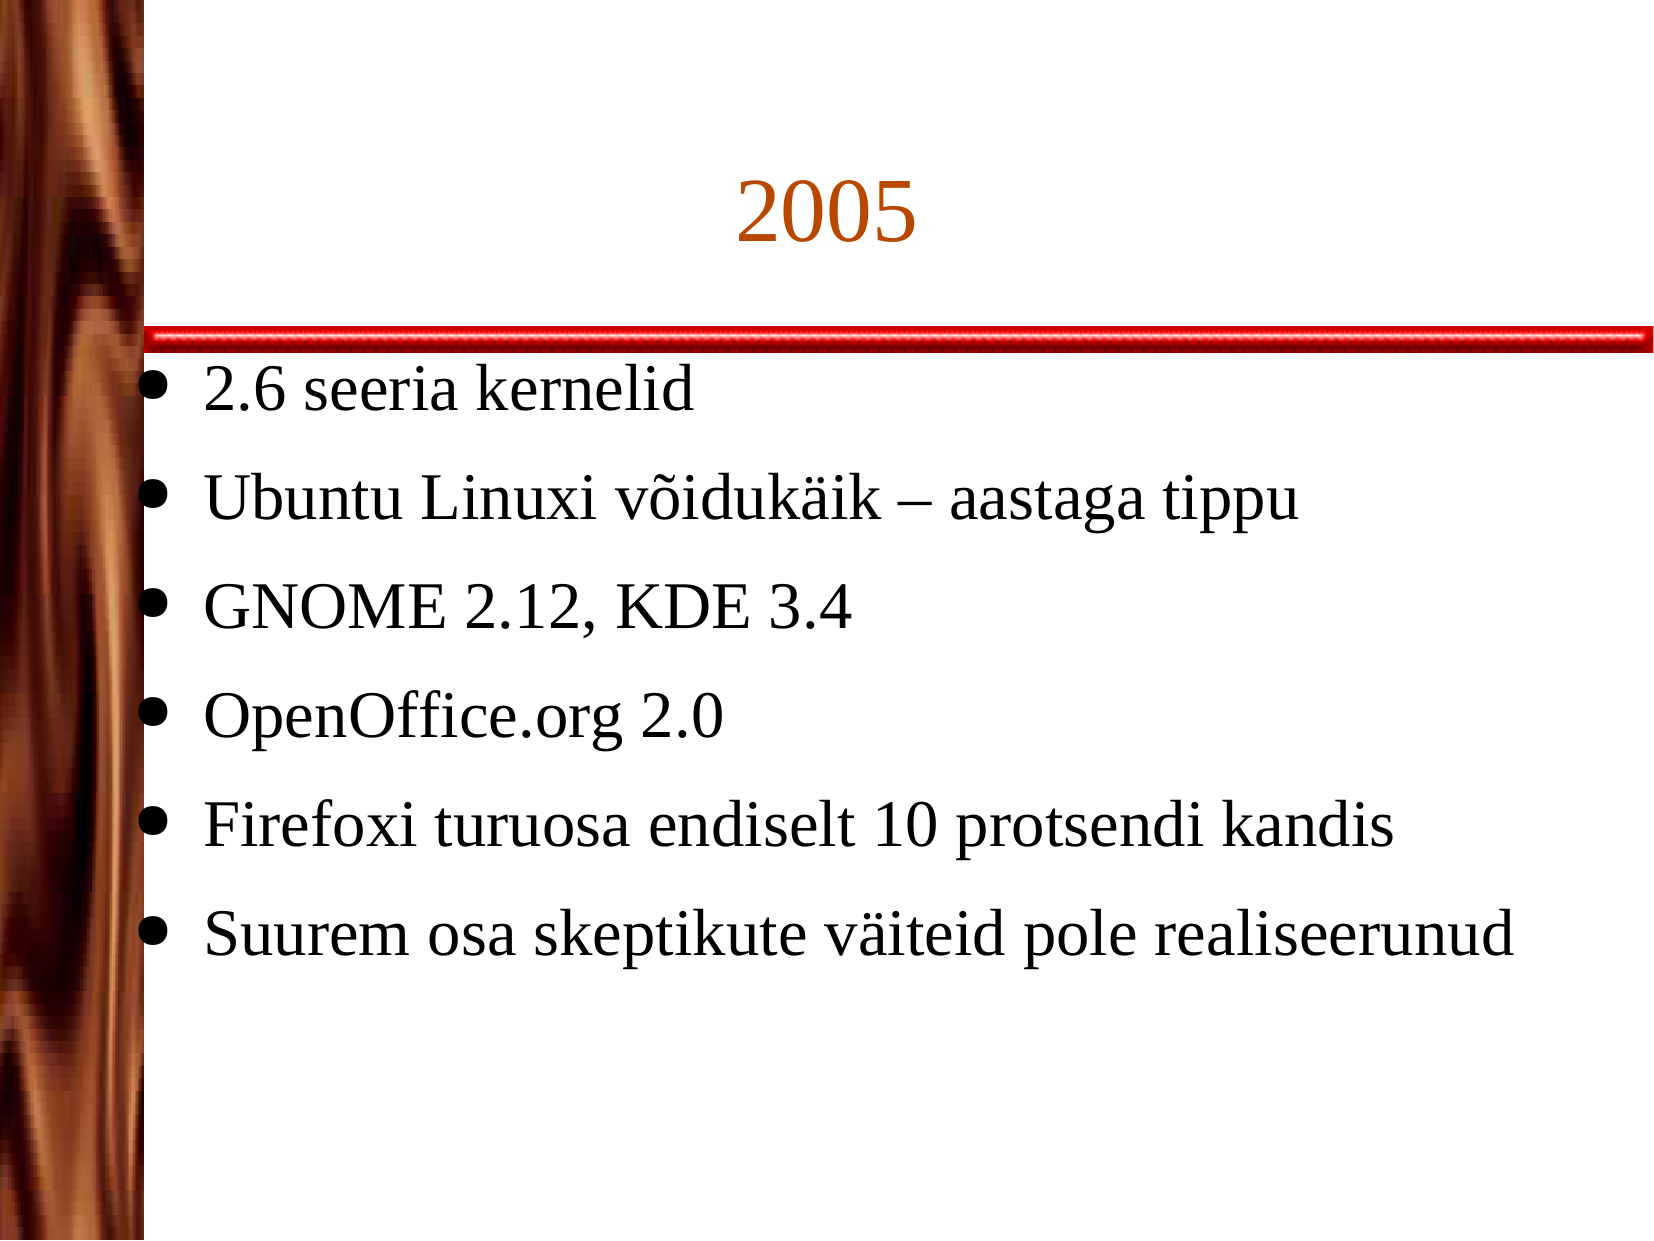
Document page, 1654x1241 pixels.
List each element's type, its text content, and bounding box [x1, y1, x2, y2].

title 2005 [121, 100, 1533, 312]
picture [0, 0, 1654, 1240]
list 2.6 seeria kernelid Ubuntu Linuxi võidukäik – aastaga tippu GNOME 2.12, KDE 3.4 OpenOffice.org 2.0 Firefoxi turuosa endiselt 10 protsendi kandis Suurem osa skeptikute väiteid pole realiseerunud [121, 344, 1533, 1126]
